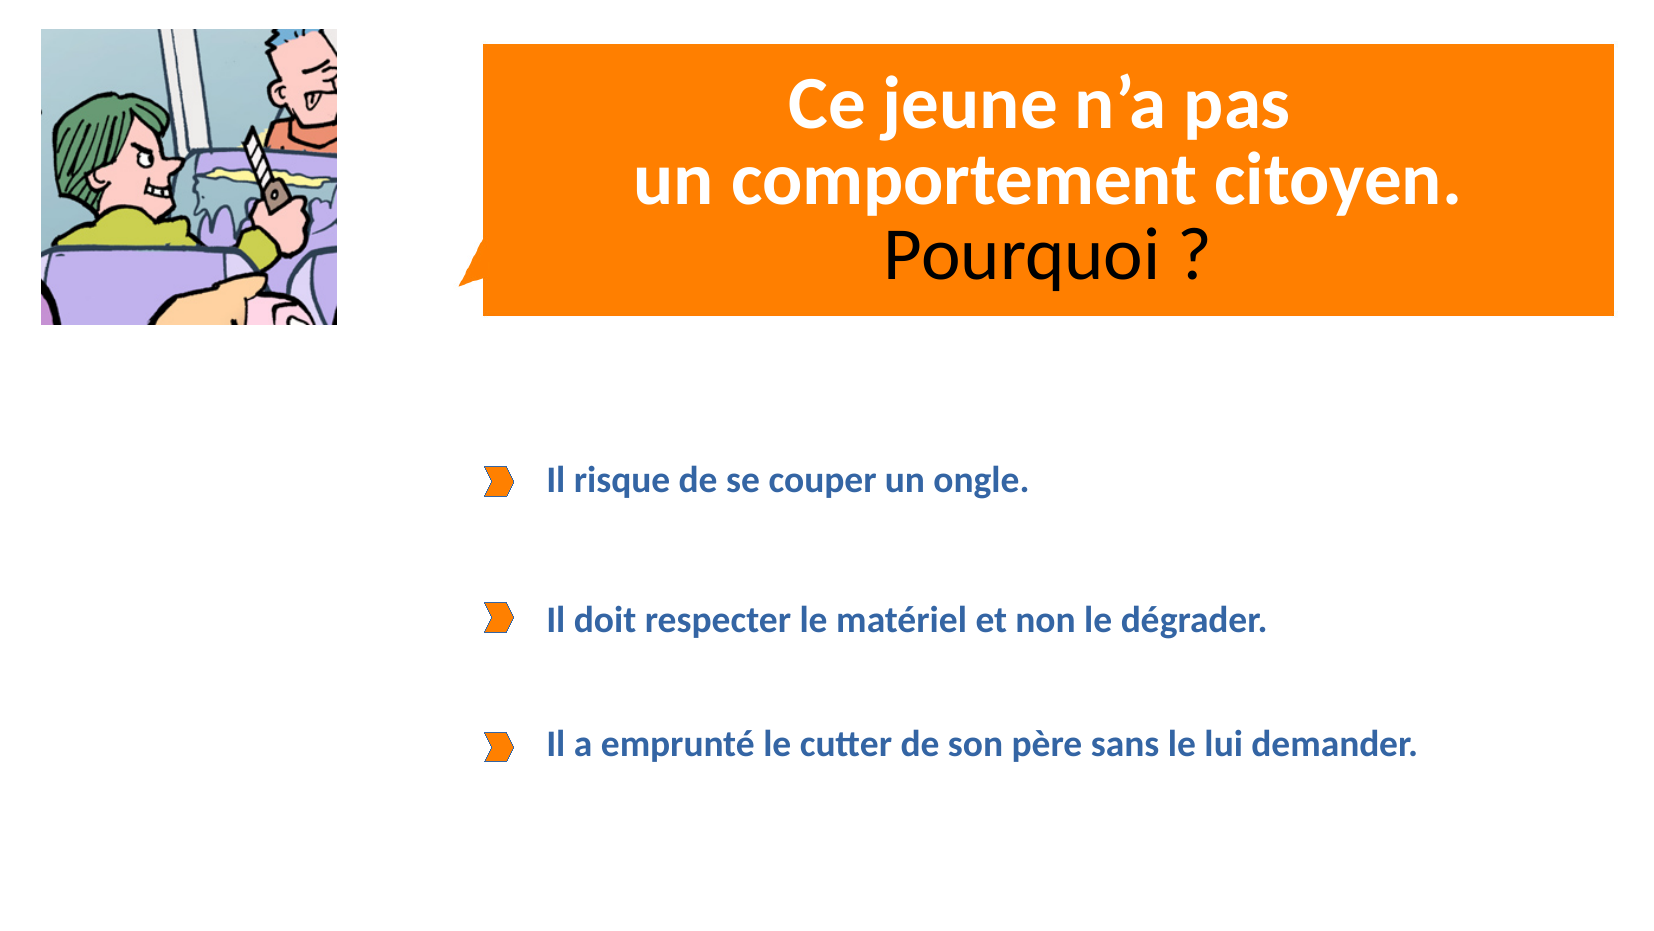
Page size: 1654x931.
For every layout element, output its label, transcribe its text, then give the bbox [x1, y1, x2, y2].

text_box Il risque de se couper un ongle. [531, 456, 1424, 510]
text_box [484, 602, 514, 633]
text_box [484, 732, 514, 762]
text_box Il a emprunté le cutter de son père sans le lui demander. [531, 720, 1630, 780]
text_box Il doit respecter le matériel et non le dégrader. [531, 596, 1601, 650]
picture [5, 0, 1654, 345]
text_box [484, 466, 514, 497]
text_box Ce jeune n’a pas un comportement citoyen. Pourquoi ? [472, 65, 1625, 306]
